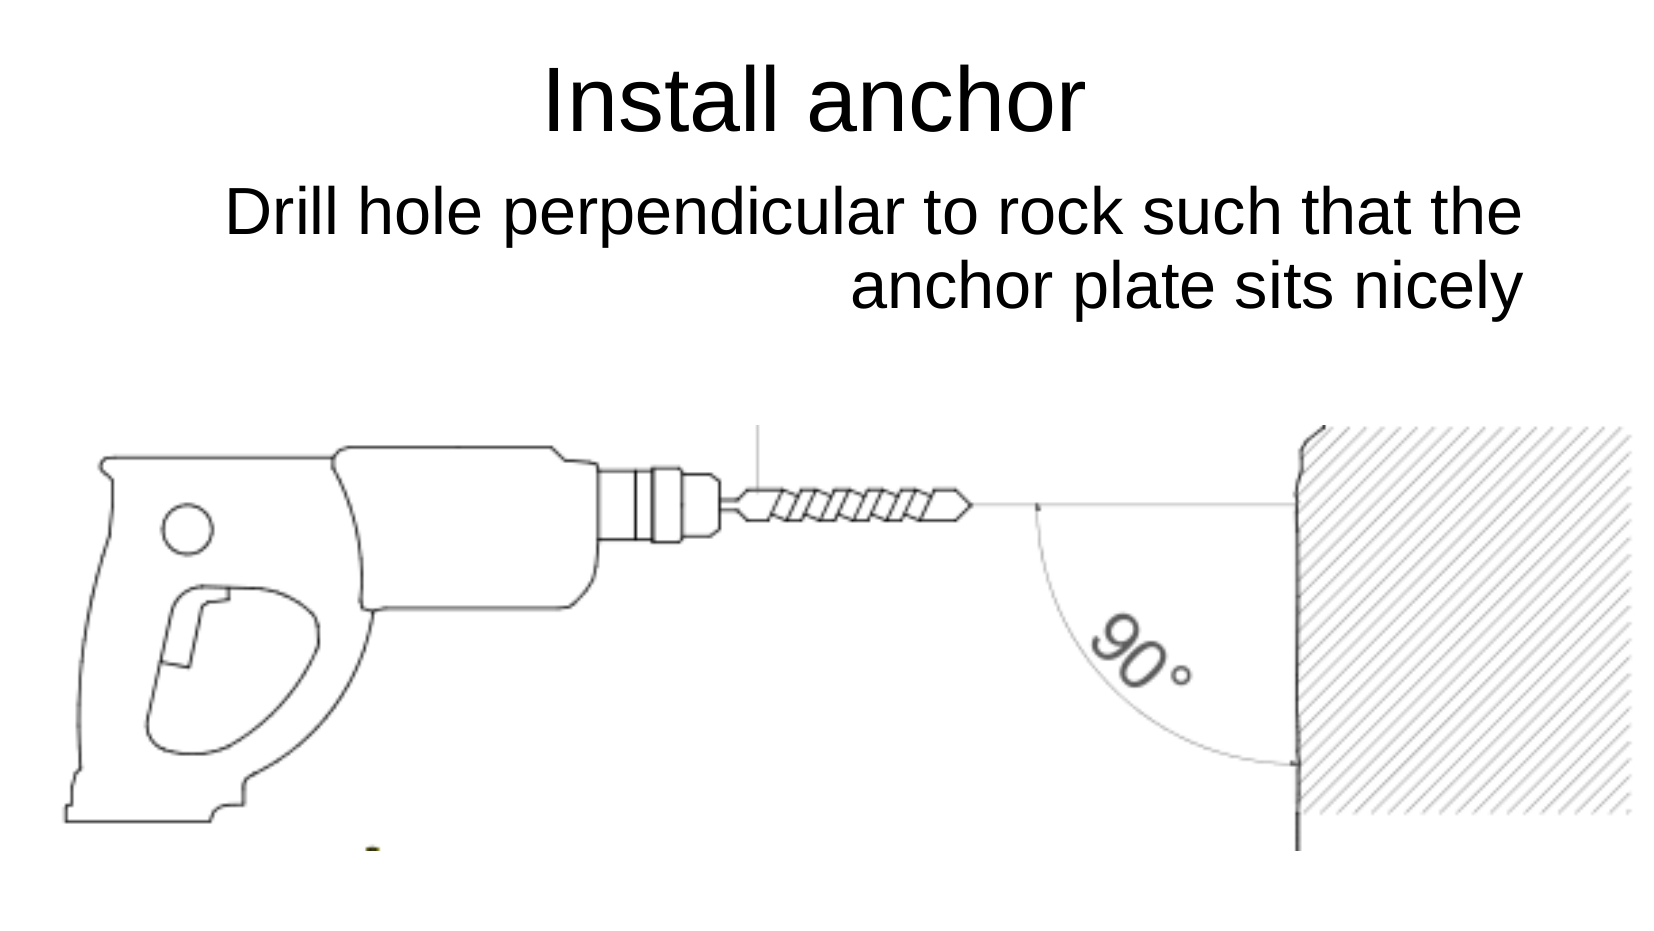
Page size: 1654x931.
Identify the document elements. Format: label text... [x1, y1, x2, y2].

title Install anchor [70, 21, 1559, 178]
picture [47, 425, 1646, 851]
text_box Drill hole perpendicular to rock such that the anchor plate sits nicely [78, 166, 1540, 331]
